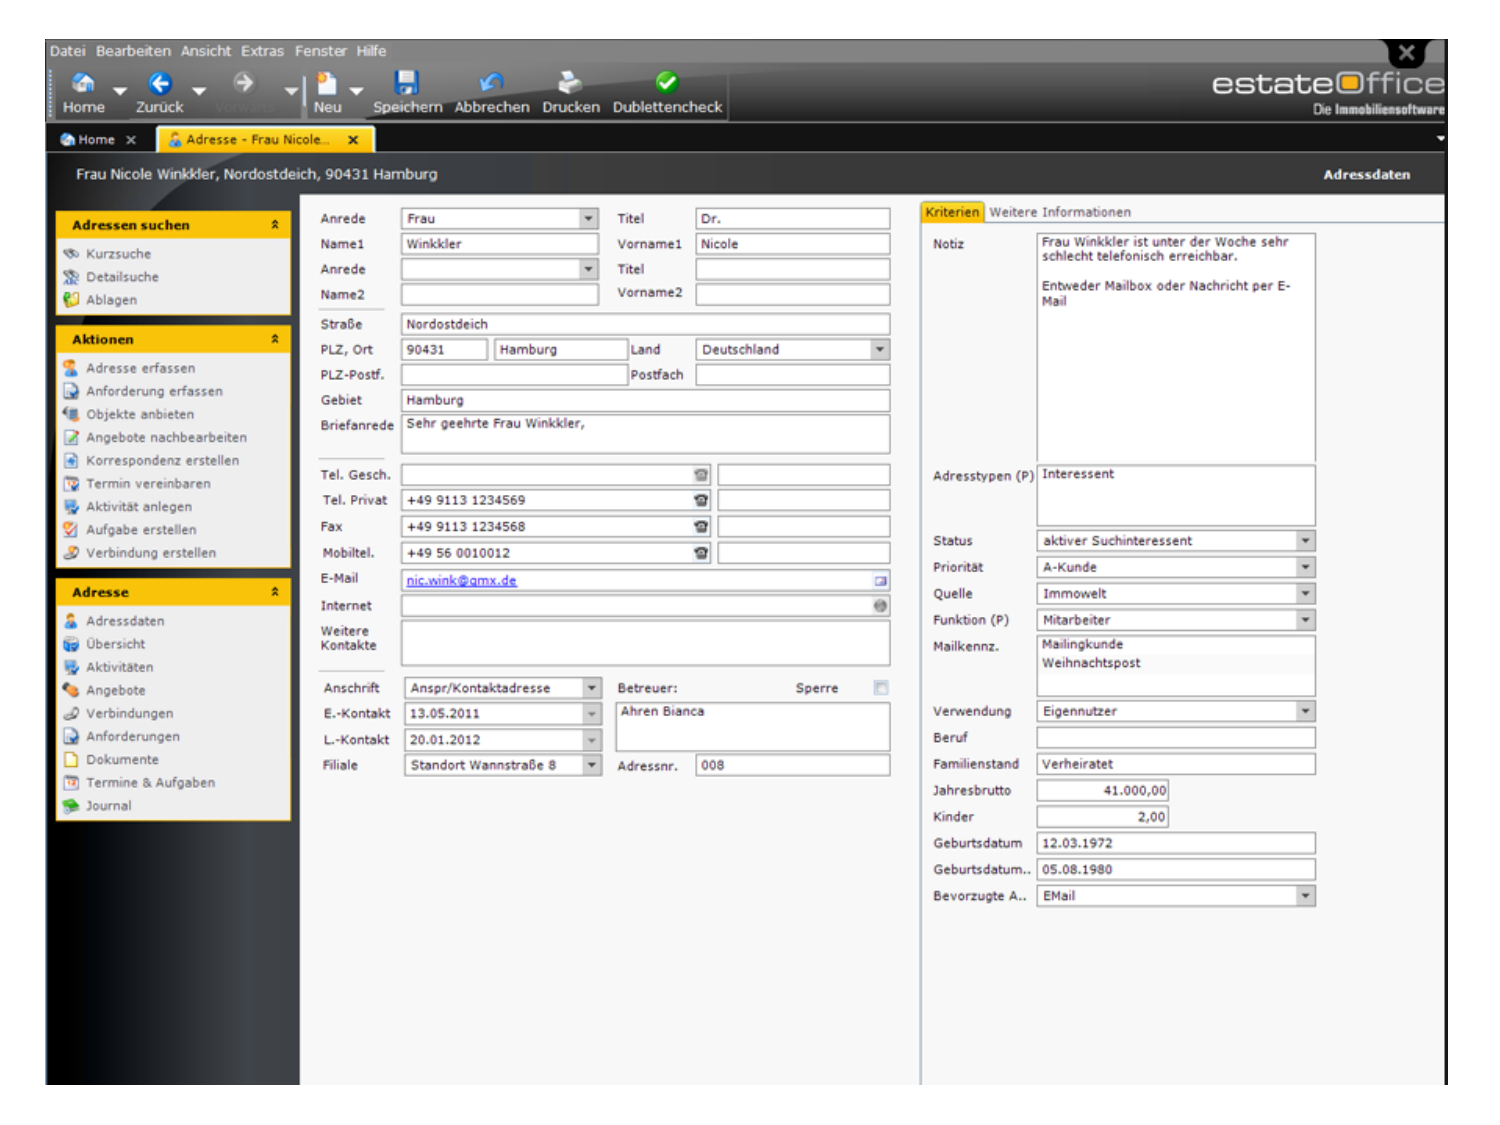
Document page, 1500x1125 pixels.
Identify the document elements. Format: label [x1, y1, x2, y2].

picture [45, 39, 1448, 1085]
